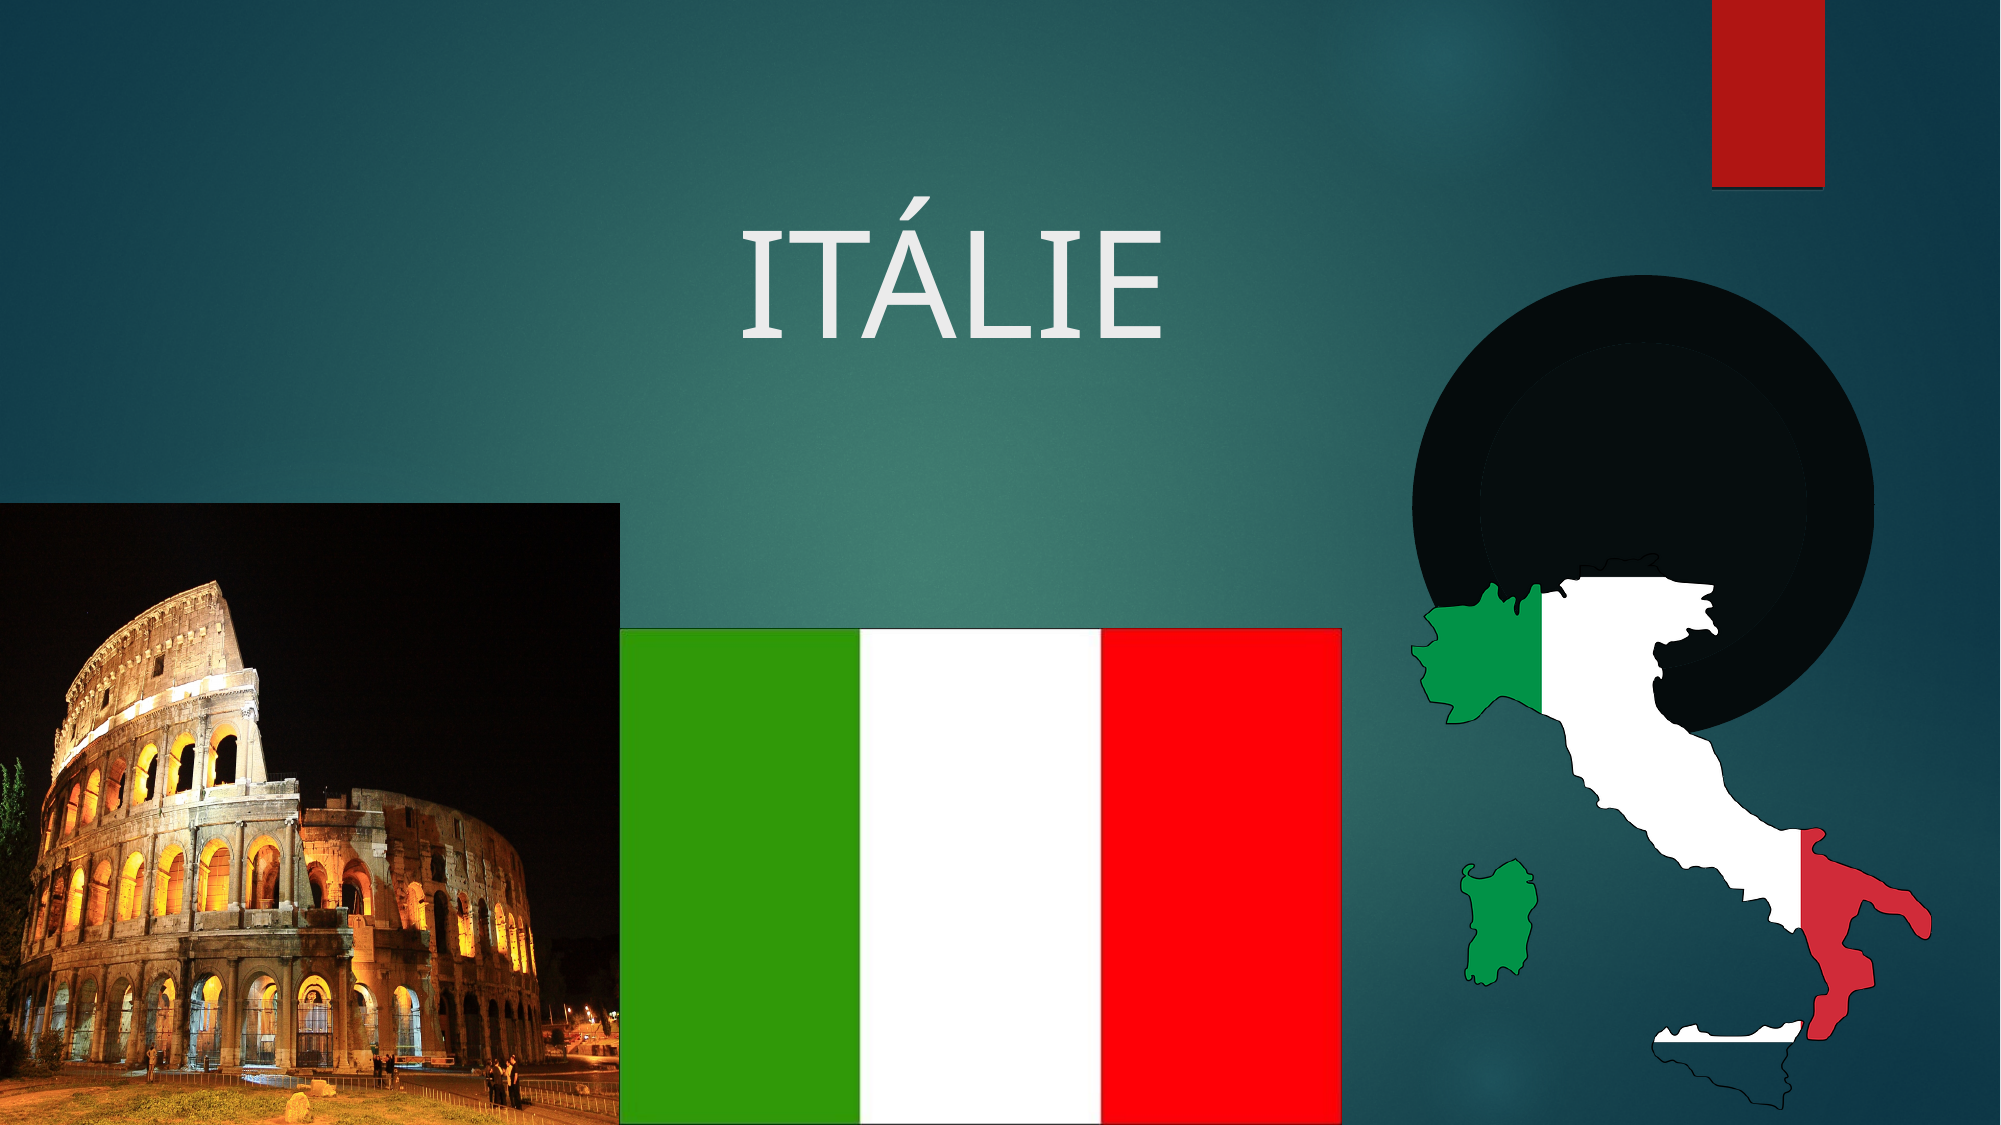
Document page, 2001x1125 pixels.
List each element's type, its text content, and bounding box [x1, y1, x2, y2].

picture [1411, 553, 1932, 1110]
picture [0, 503, 1342, 1125]
title ITÁLIE [722, 144, 1230, 364]
subtitle [55, 364, 1894, 981]
